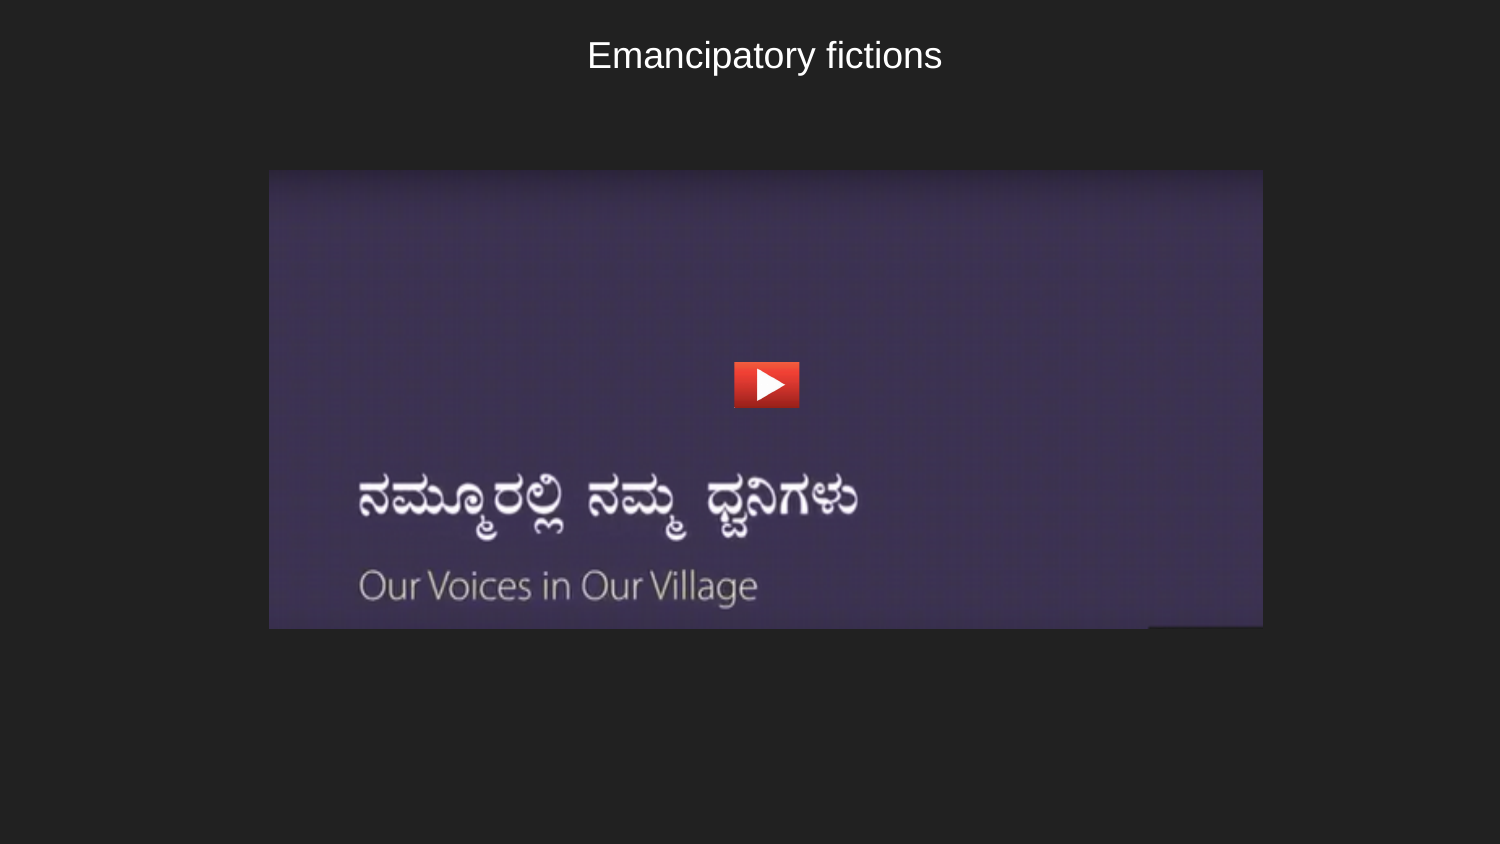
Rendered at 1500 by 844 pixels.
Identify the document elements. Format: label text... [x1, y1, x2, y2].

picture [269, 170, 1263, 629]
text_box Emancipatory fictions [587, 34, 1090, 78]
